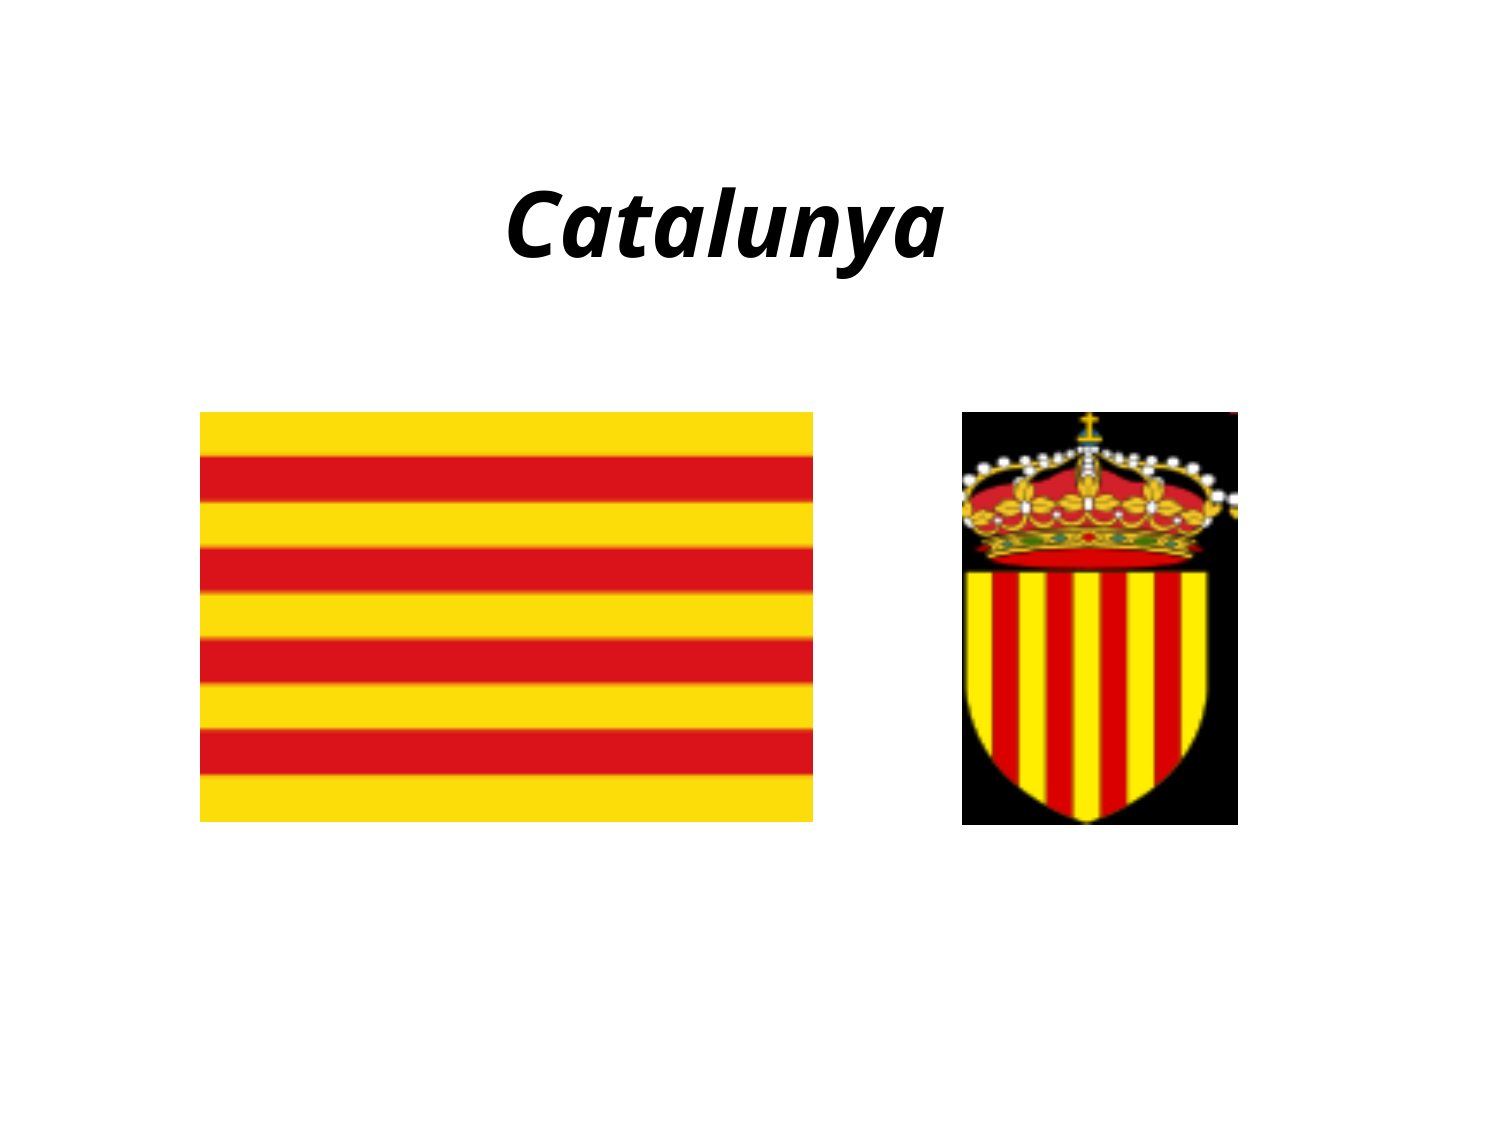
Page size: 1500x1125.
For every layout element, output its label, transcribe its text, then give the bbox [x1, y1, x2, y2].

picture [200, 412, 813, 823]
picture [962, 412, 1238, 825]
title Catalunya [87, 99, 1363, 342]
